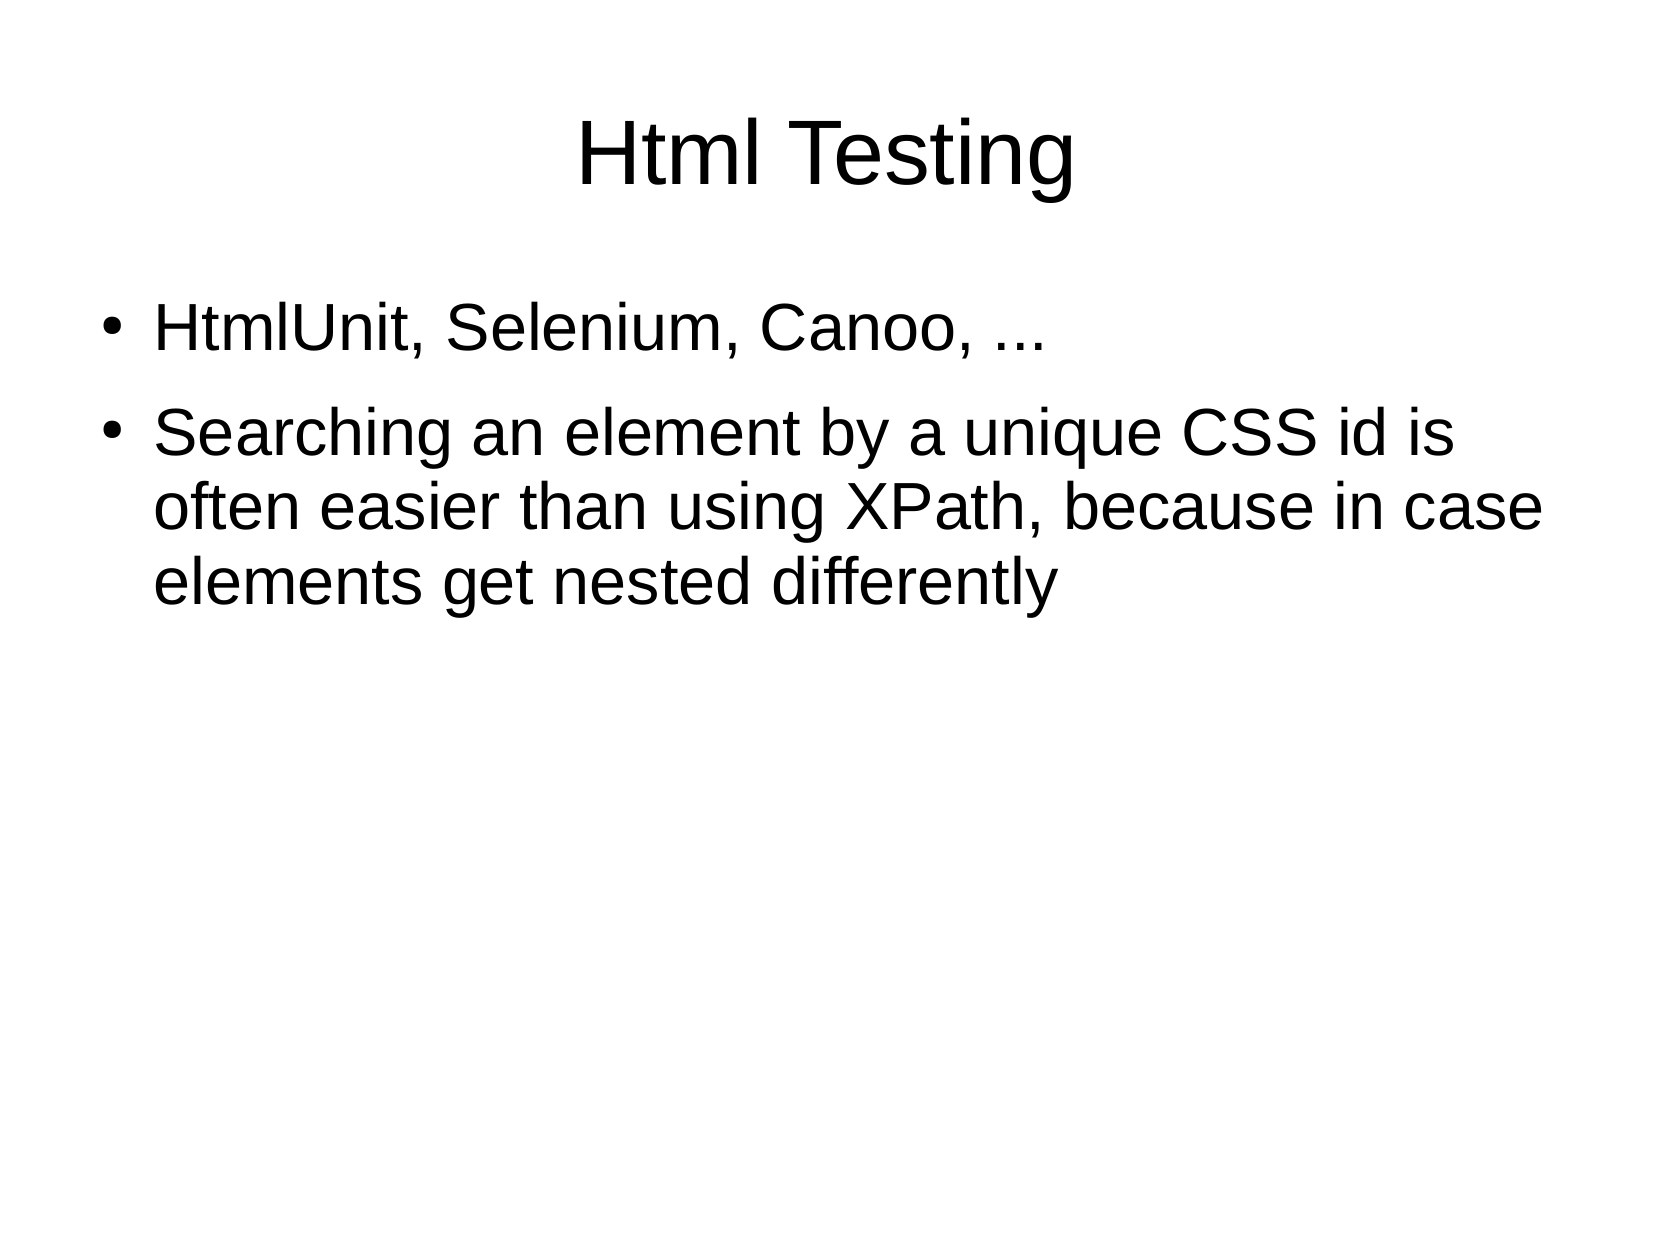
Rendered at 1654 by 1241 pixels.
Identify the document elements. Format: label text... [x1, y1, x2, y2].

title Html Testing [82, 49, 1571, 257]
list HtmlUnit, Selenium, Canoo, ... Searching an element by a unique CSS id is often easier than using XPath, because in case elements get nested differently [82, 290, 1571, 1109]
